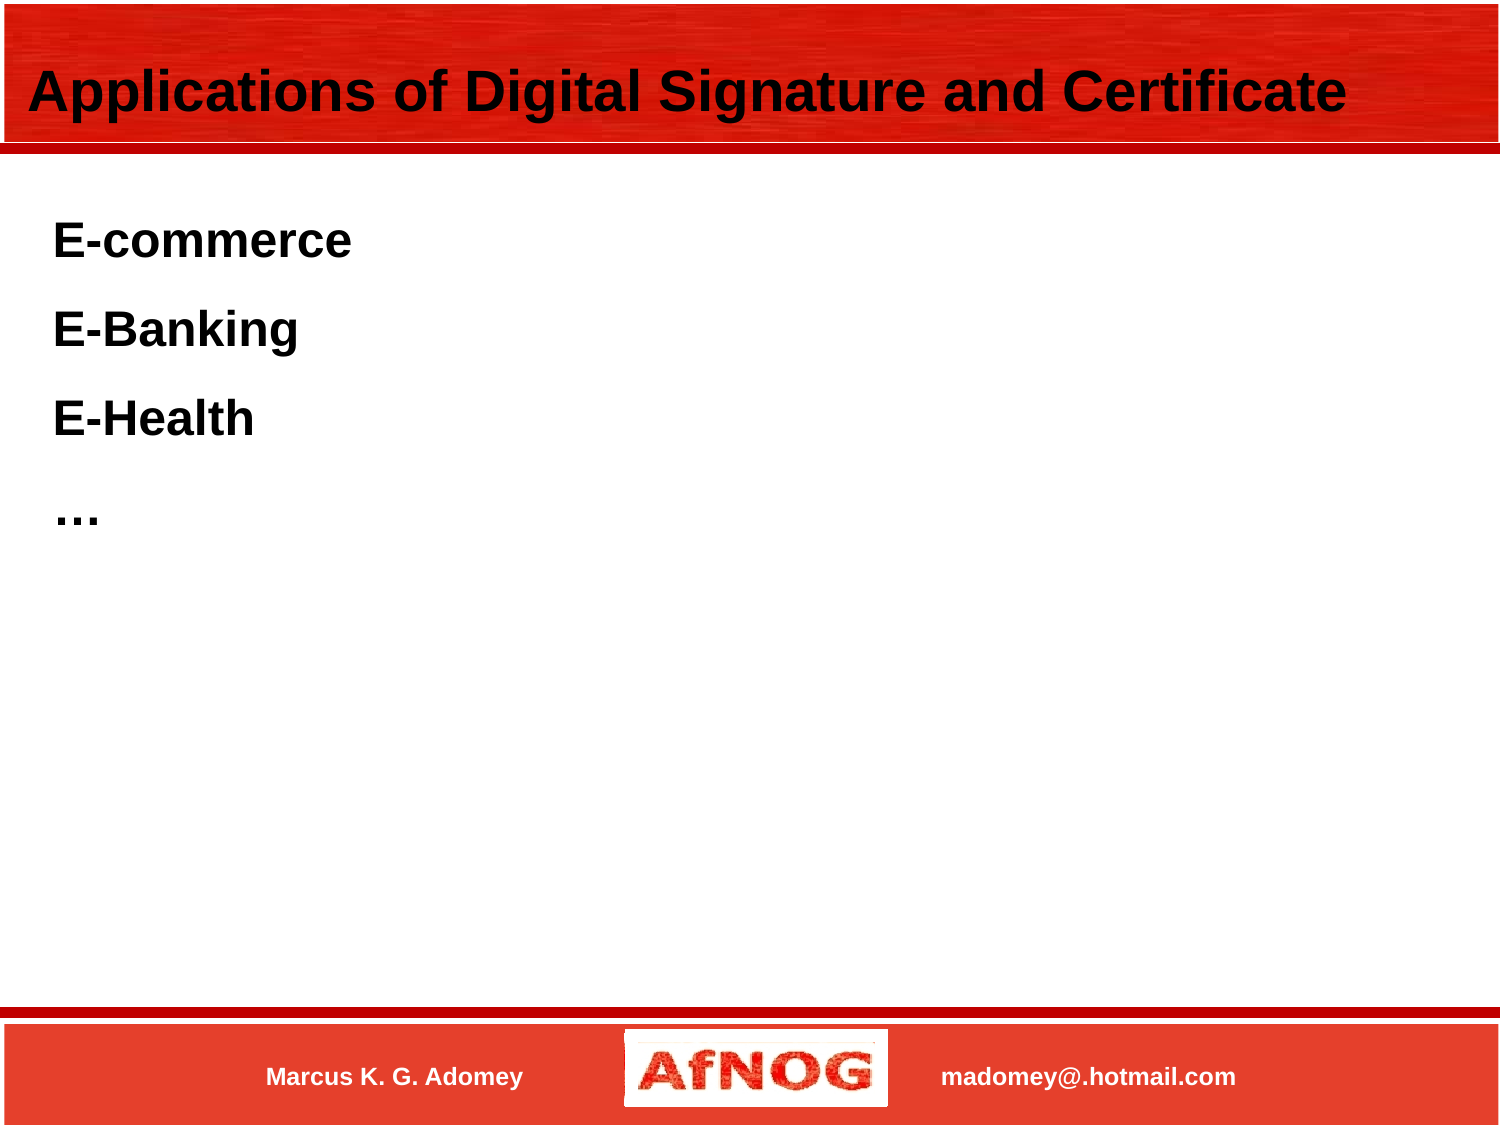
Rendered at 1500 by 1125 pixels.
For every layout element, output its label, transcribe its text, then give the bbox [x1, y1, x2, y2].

text_box Applications of Digital Signature and Certificate [12, 46, 1376, 132]
text_box E-commerce E-Banking E-Health … [37, 200, 1288, 545]
